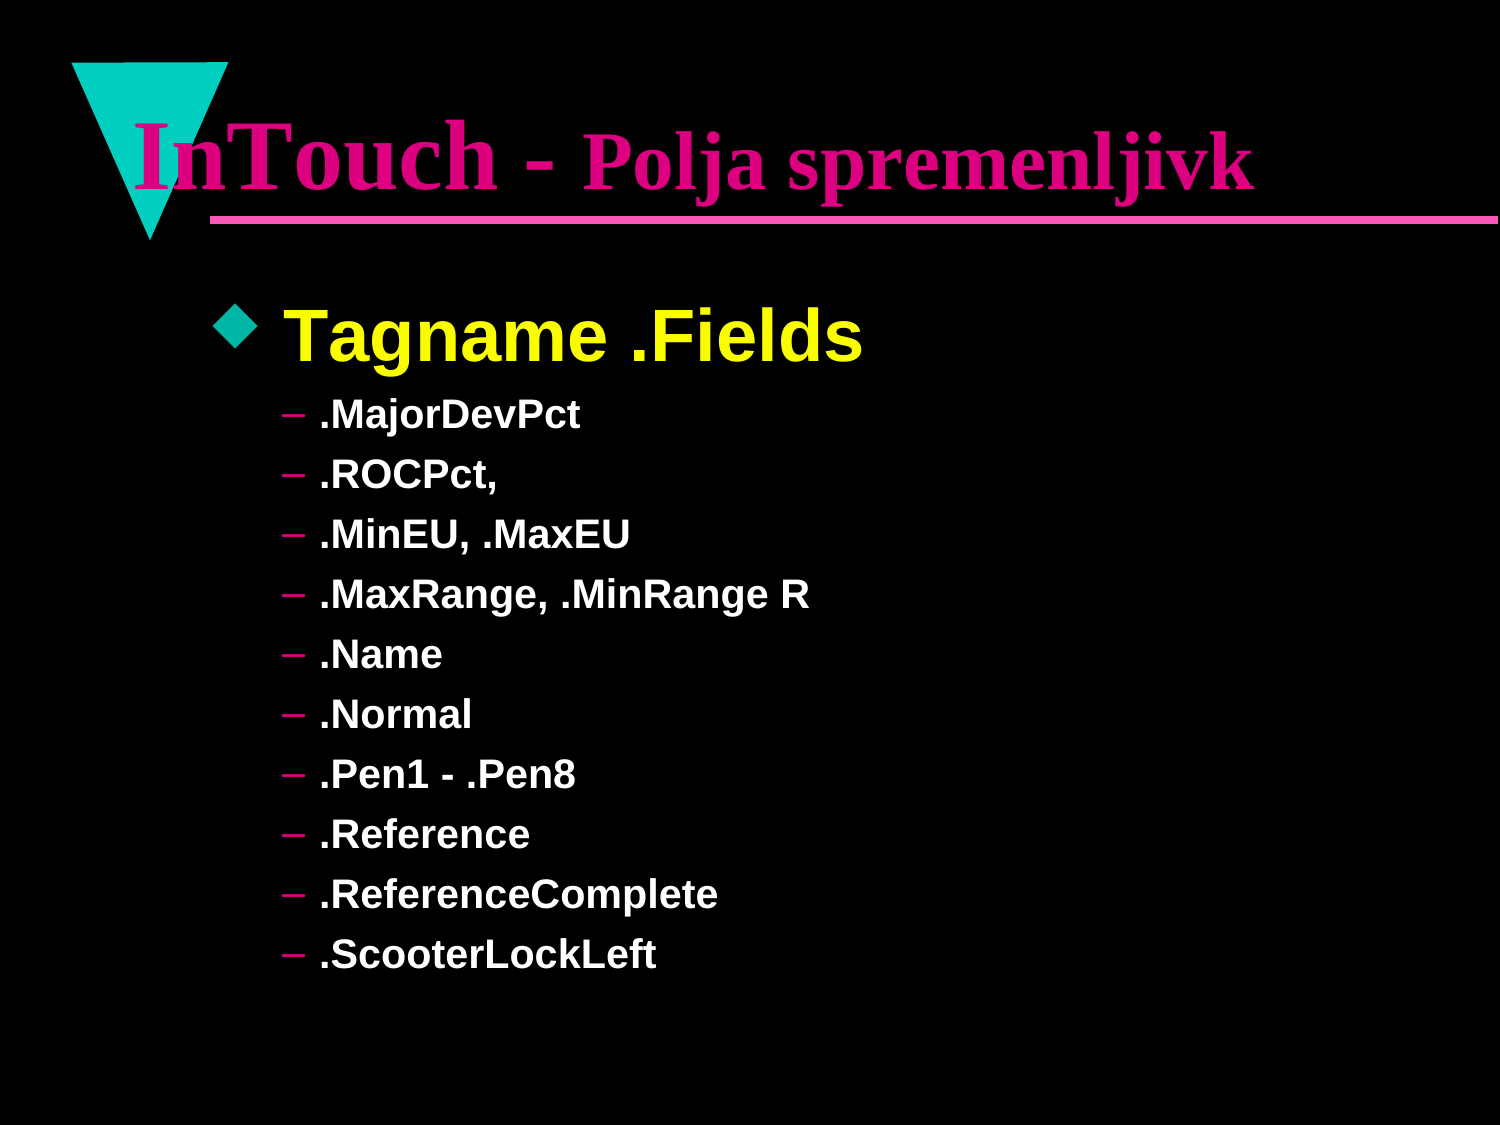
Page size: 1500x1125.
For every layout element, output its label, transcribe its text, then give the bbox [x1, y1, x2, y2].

list Tagname .Fields .MajorDevPct .ROCPct, .MinEU, .MaxEU .MaxRange, .MinRange R .Name .Normal .Pen1 - .Pen8 .Reference .ReferenceComplete .ScooterLockLeft [118, 289, 1498, 992]
title InTouch - Polja spremenljivk [117, 63, 1426, 251]
